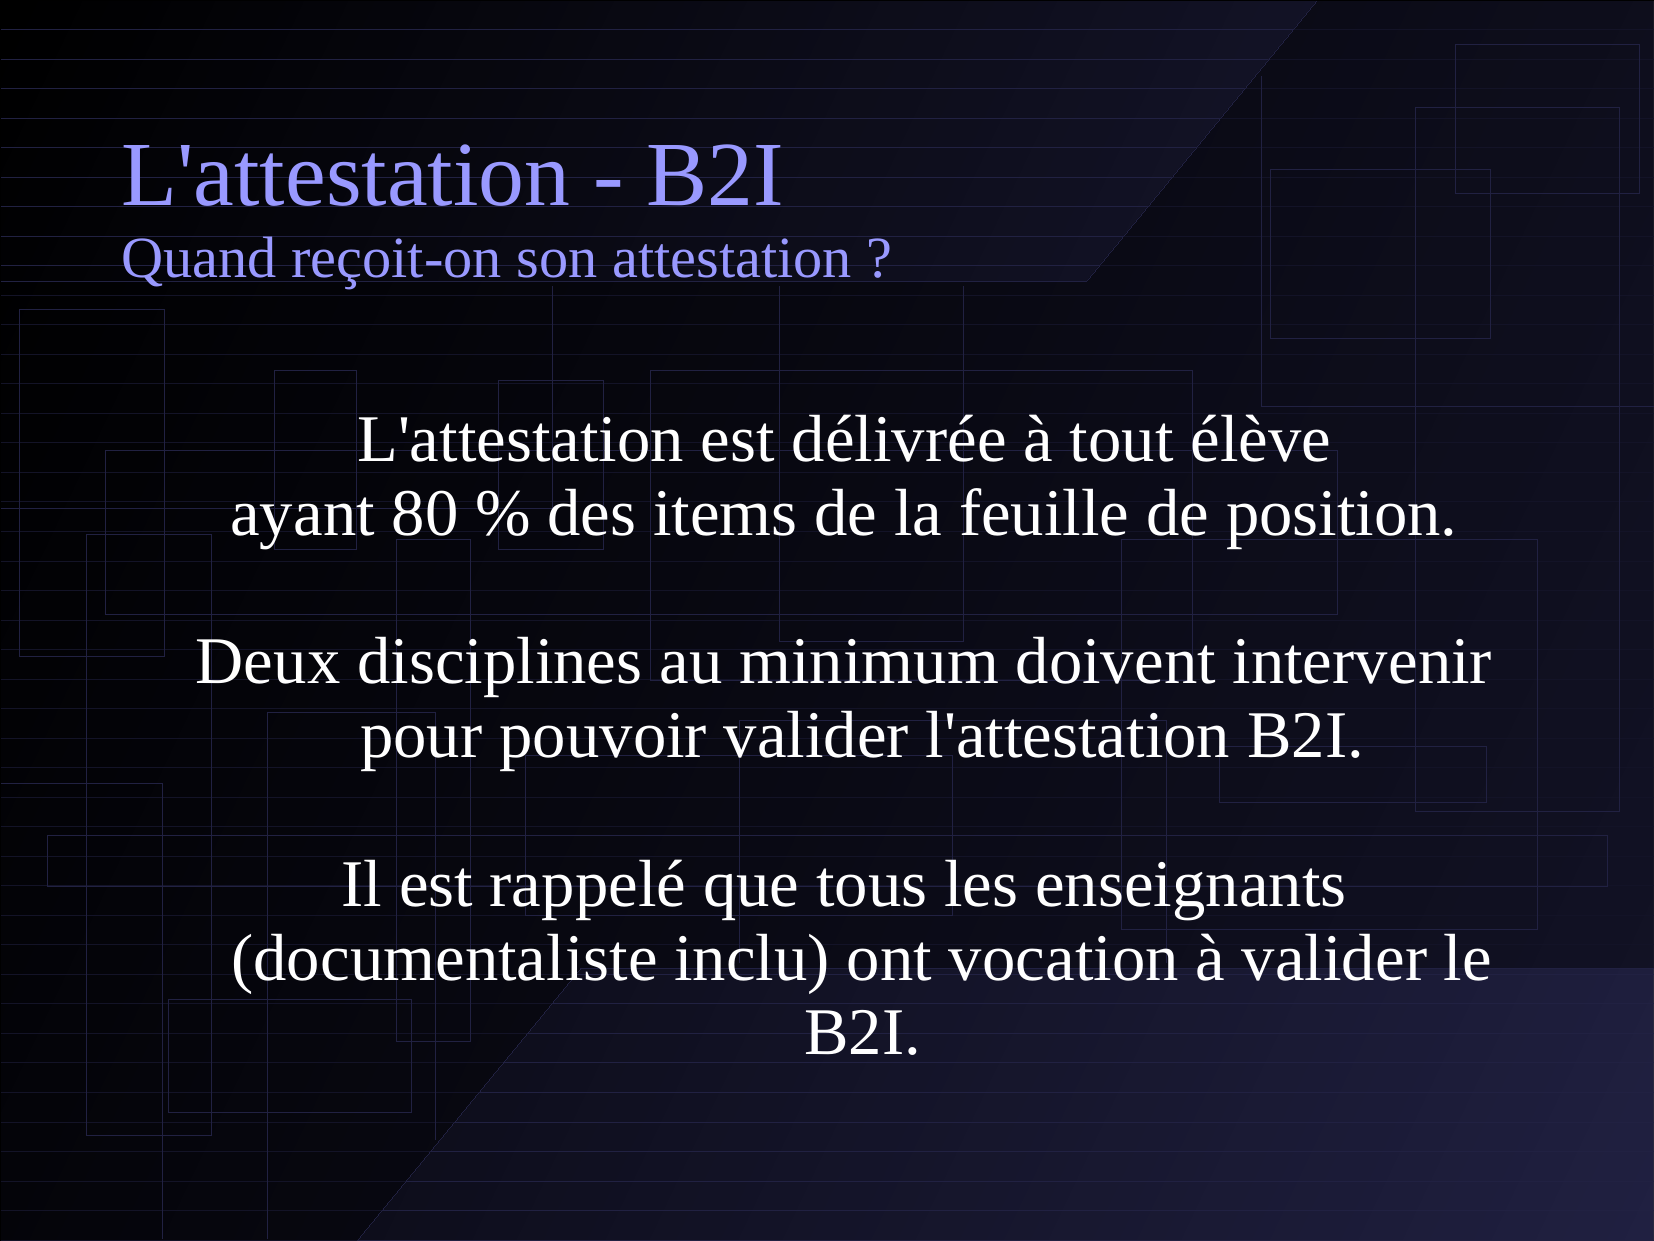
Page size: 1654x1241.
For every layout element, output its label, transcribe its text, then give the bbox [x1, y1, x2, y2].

title L'attestation - B2I Quand reçoit-on son attestation ? [121, 102, 1534, 311]
subtitle L'attestation est délivrée à tout élève ayant 80 % des items de la feuille de position. Deux disciplines au minimum doivent intervenir pour pouvoir valider l'attestation B2I. Il est rappelé que tous les enseignants (documentaliste inclu) ont vocation à valider le B2I. [121, 344, 1534, 1127]
